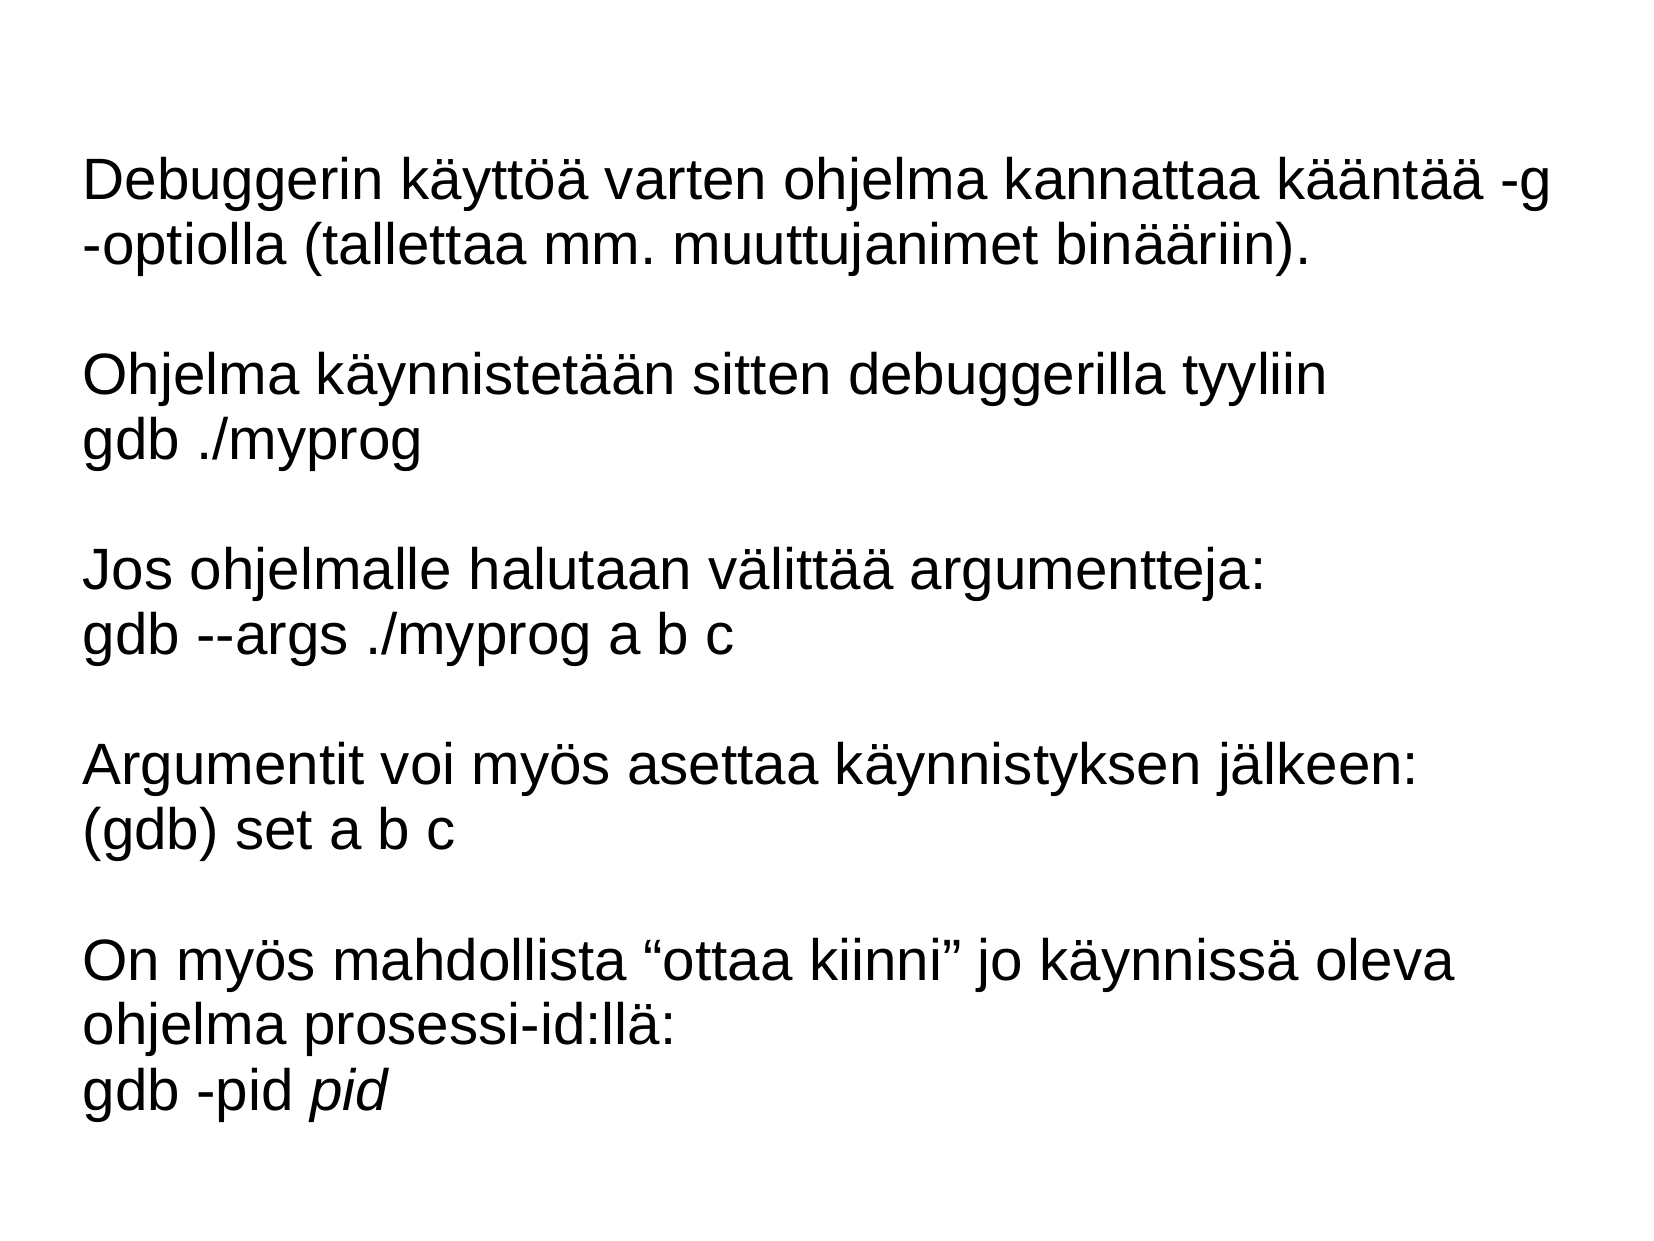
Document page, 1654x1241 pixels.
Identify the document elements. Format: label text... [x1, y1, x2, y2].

text_box Debuggerin käyttöä varten ohjelma kannattaa kääntää -g -optiolla (tallettaa mm. muuttujanimet binääriin). Ohjelma käynnistetään sitten debuggerilla tyyliin gdb ./myprog Jos ohjelmalle halutaan välittää argumentteja: gdb --args ./myprog a b c Argumentit voi myös asettaa käynnistyksen jälkeen: (gdb) set a b c On myös mahdollista “ottaa kiinni” jo käynnissä oleva ohjelma prosessi-id:llä: gdb -pid pid [82, 146, 1571, 1241]
